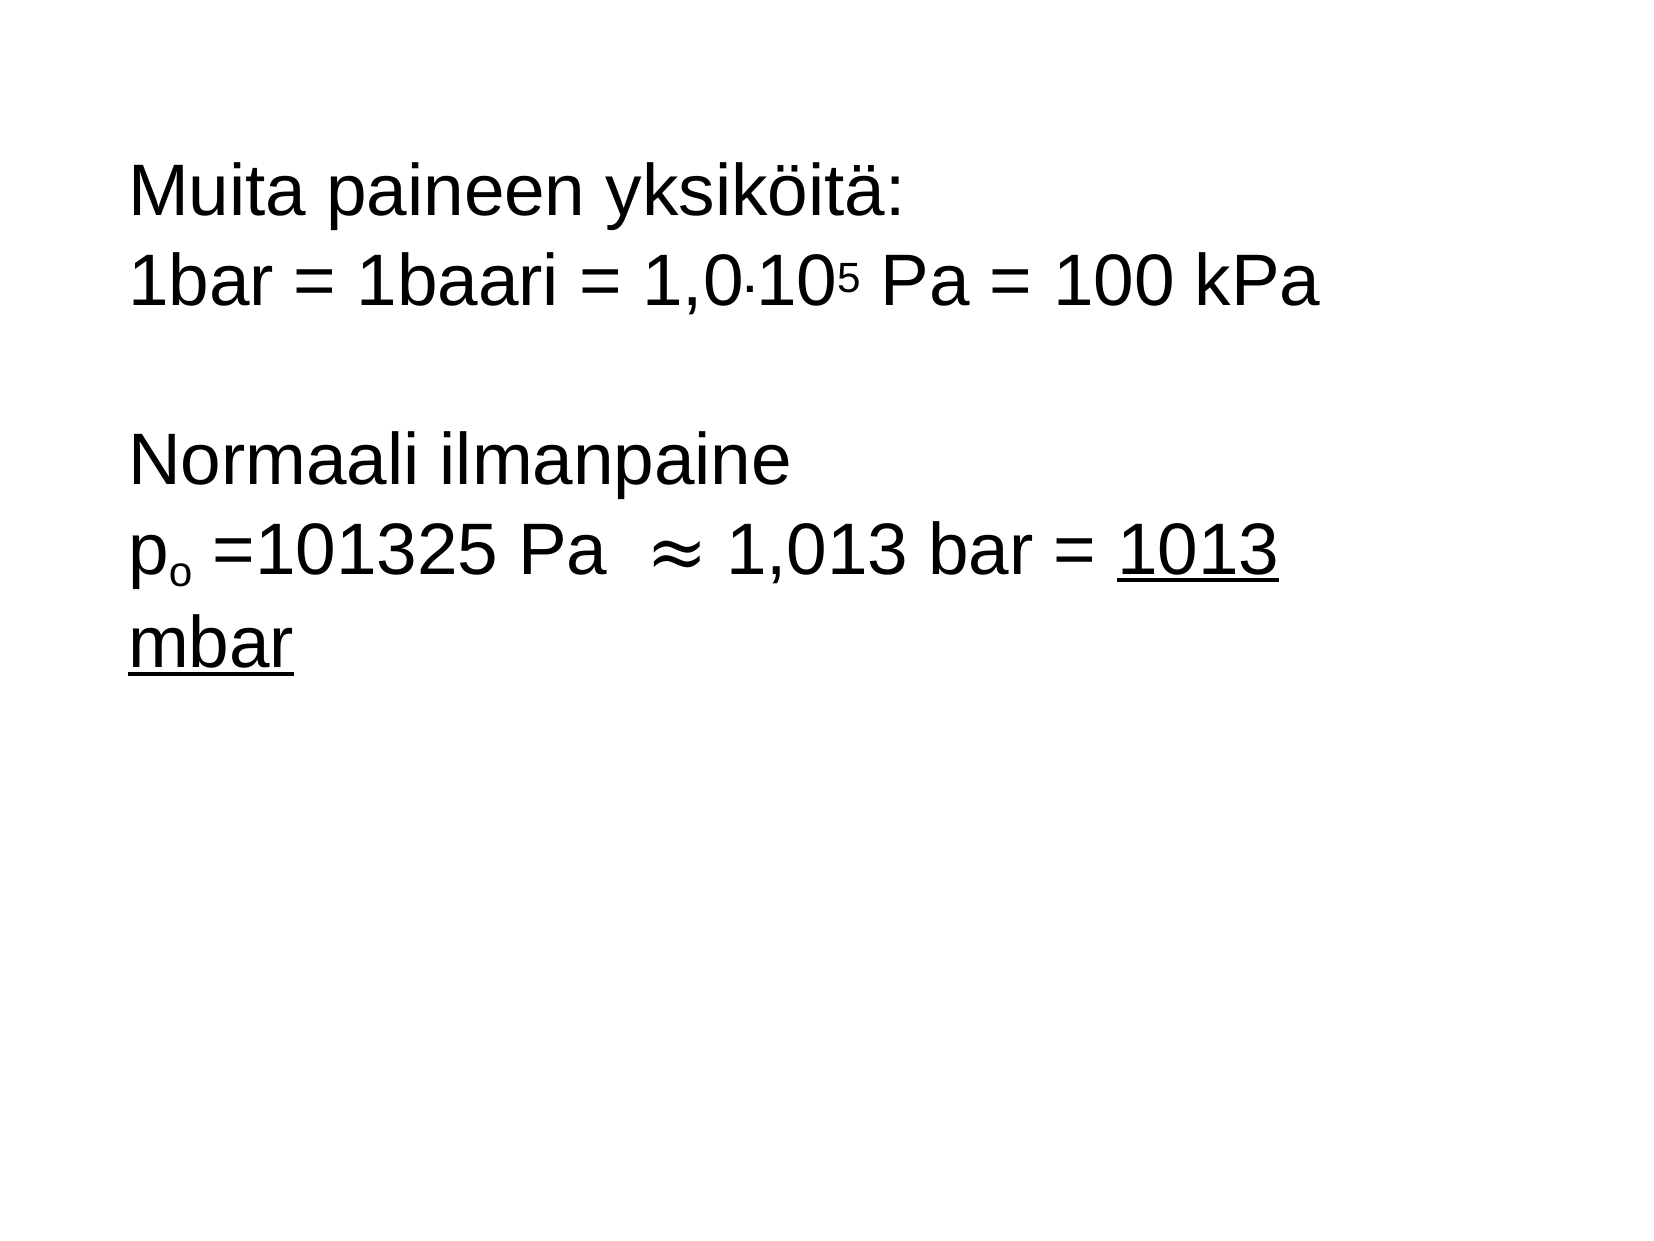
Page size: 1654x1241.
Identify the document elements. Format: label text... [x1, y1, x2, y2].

text_box Muita paineen yksiköitä: 1bar = 1baari = 1,0.105 Pa = 100 kPa Normaali ilmanpaine po =101325 Pa ≈ 1,013 bar = 1013 mbar [113, 135, 1477, 603]
